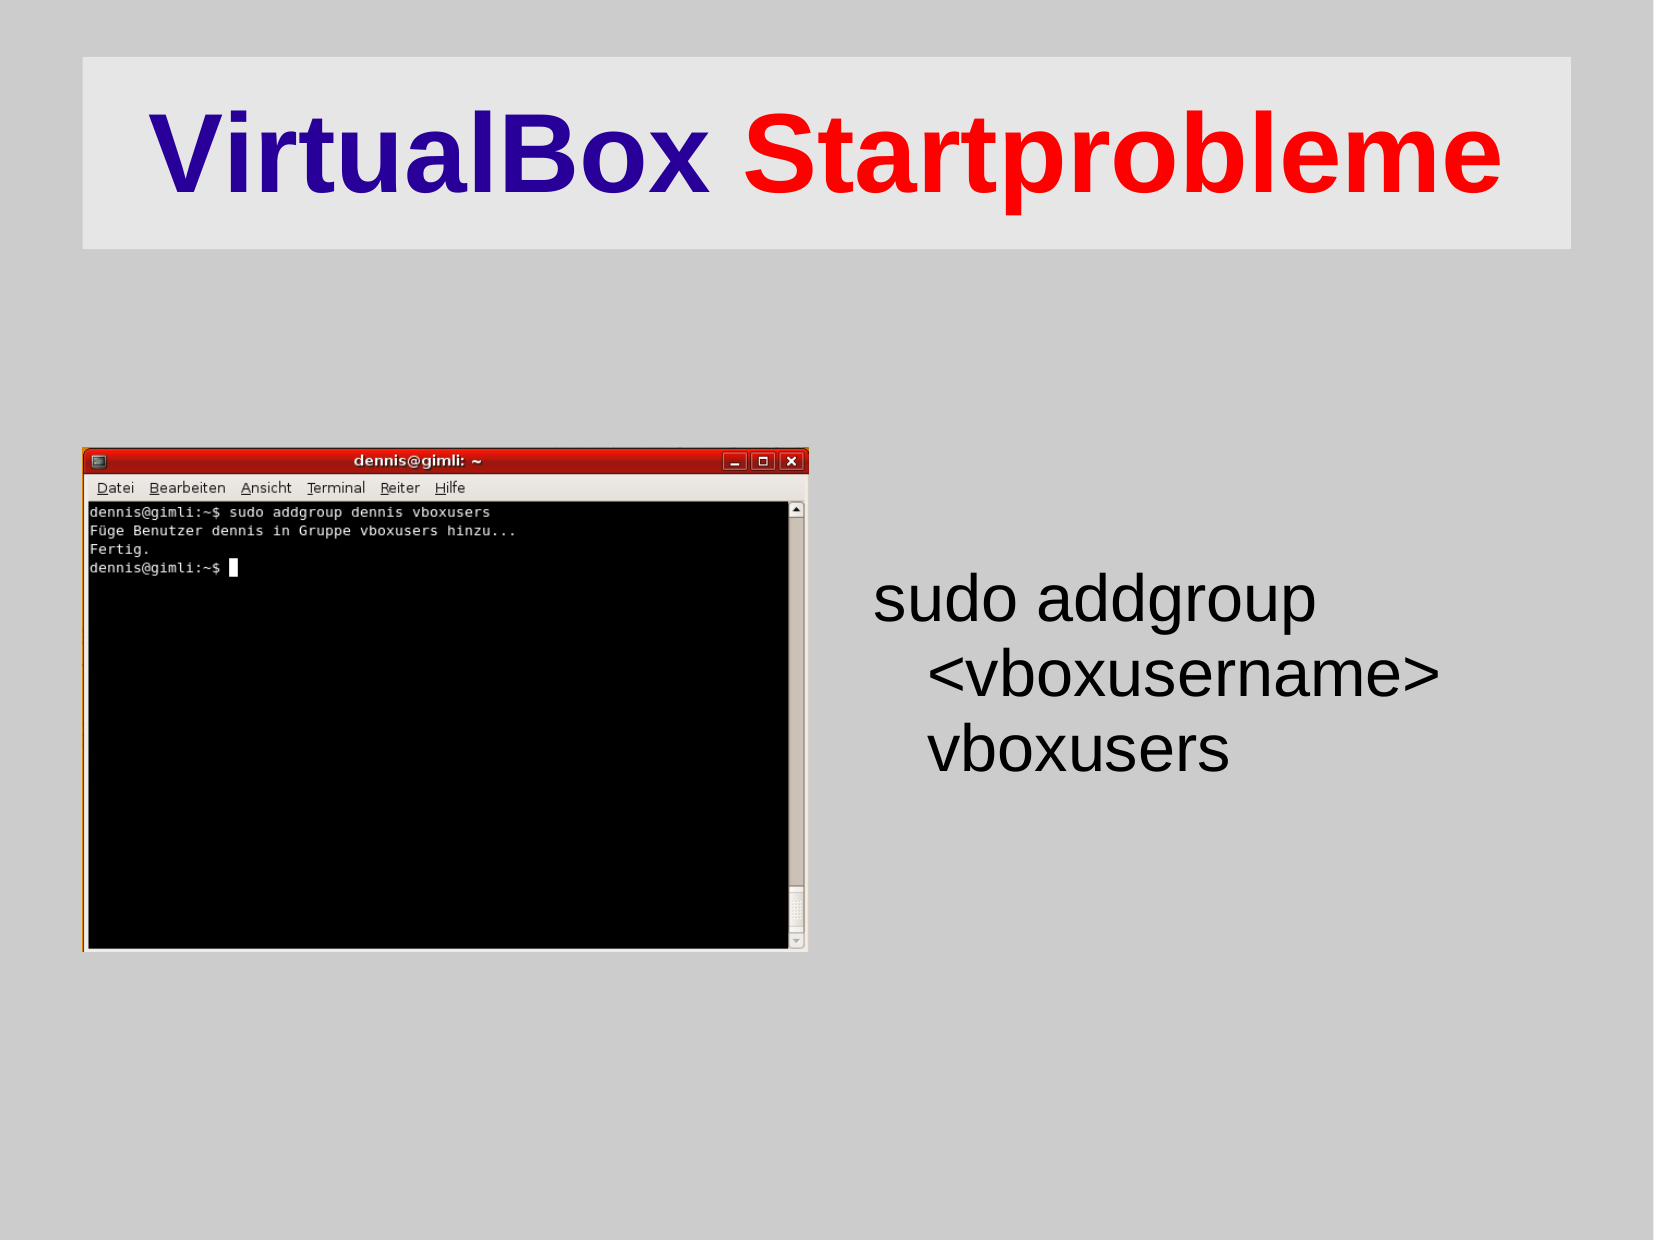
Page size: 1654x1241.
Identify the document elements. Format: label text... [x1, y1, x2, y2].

picture [82, 447, 809, 952]
list sudo addgroup <vboxusername> vboxusers [856, 561, 1583, 832]
title VirtualBox Startprobleme [82, 56, 1571, 250]
